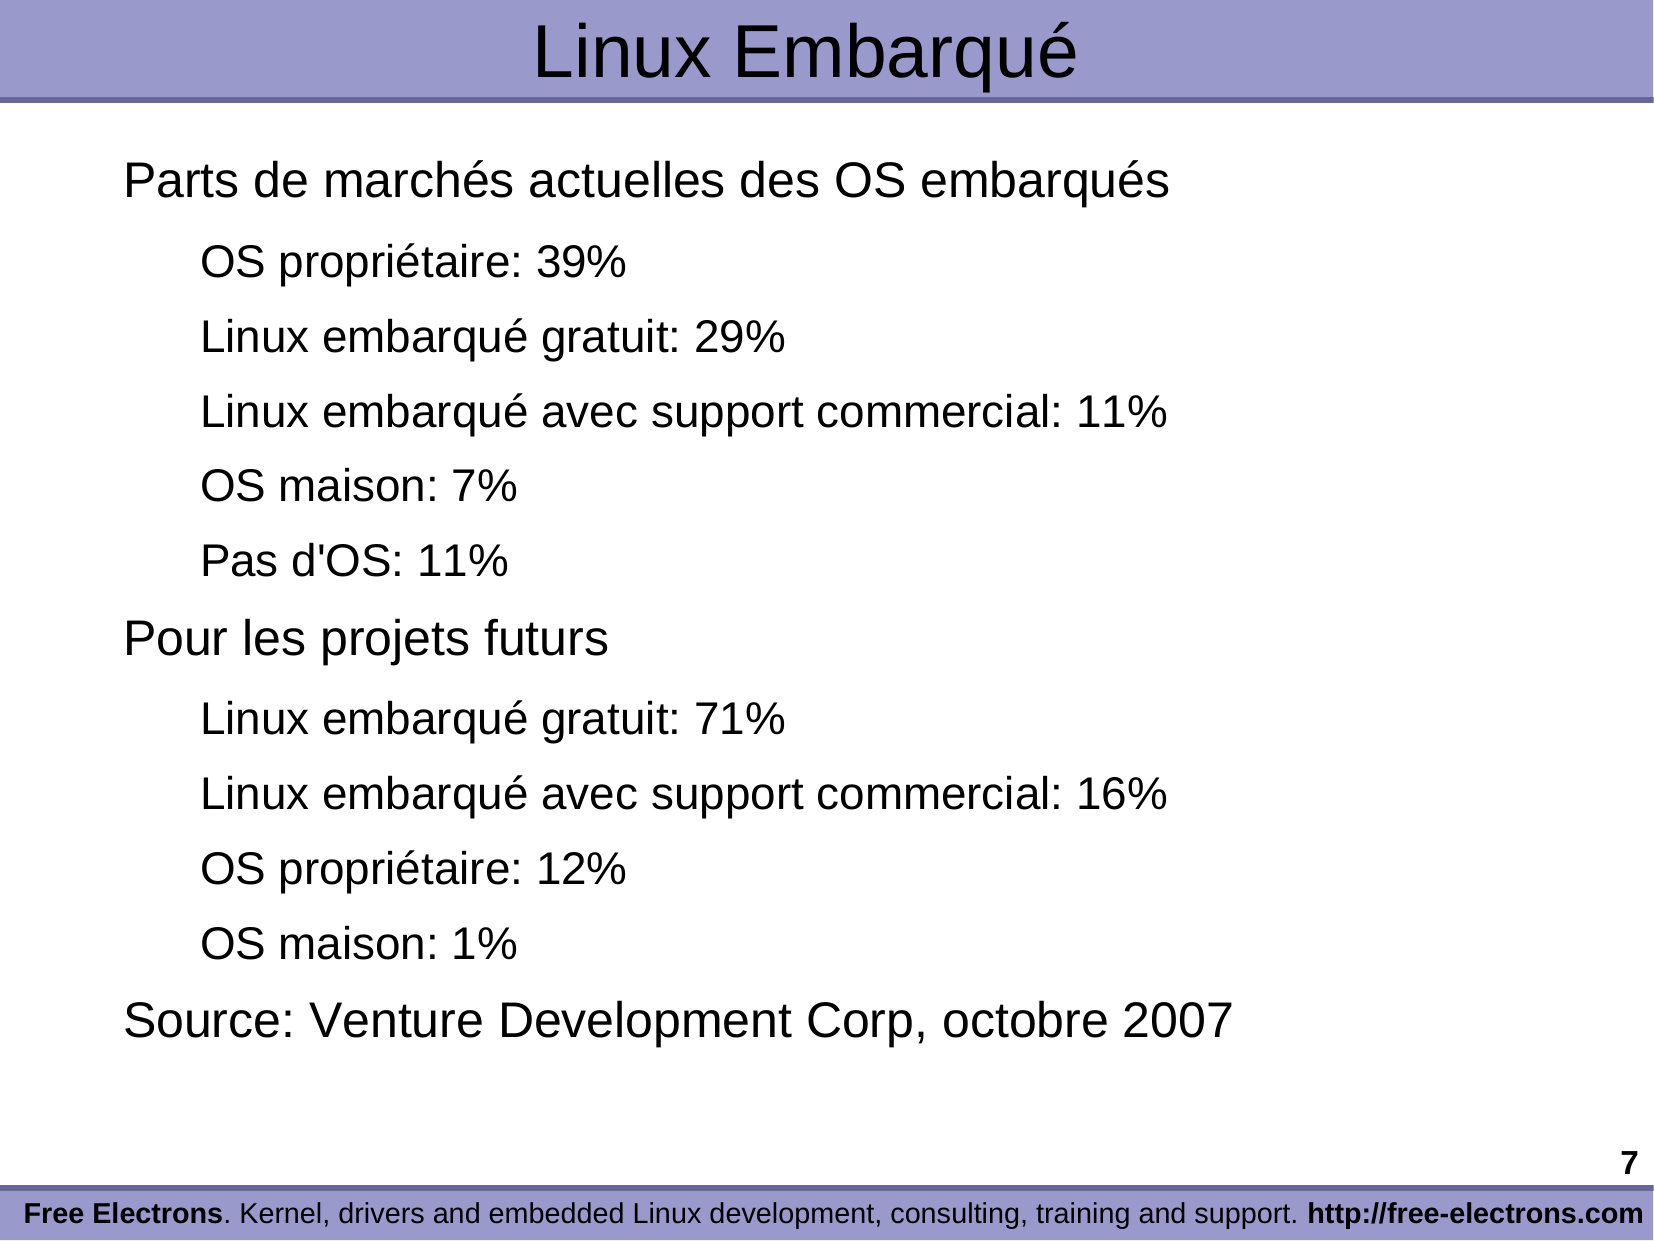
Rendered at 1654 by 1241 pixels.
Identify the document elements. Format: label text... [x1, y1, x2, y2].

list Parts de marchés actuelles des OS embarqués OS propriétaire: 39% Linux embarqué gratuit: 29% Linux embarqué avec support commercial: 11% OS maison: 7% Pas d'OS: 11% Pour les projets futurs Linux embarqué gratuit: 71% Linux embarqué avec support commercial: 16% OS propriétaire: 12% OS maison: 1% Source: Venture Development Corp, octobre 2007 [105, 152, 1518, 1119]
title Linux Embarqué [60, 4, 1551, 98]
